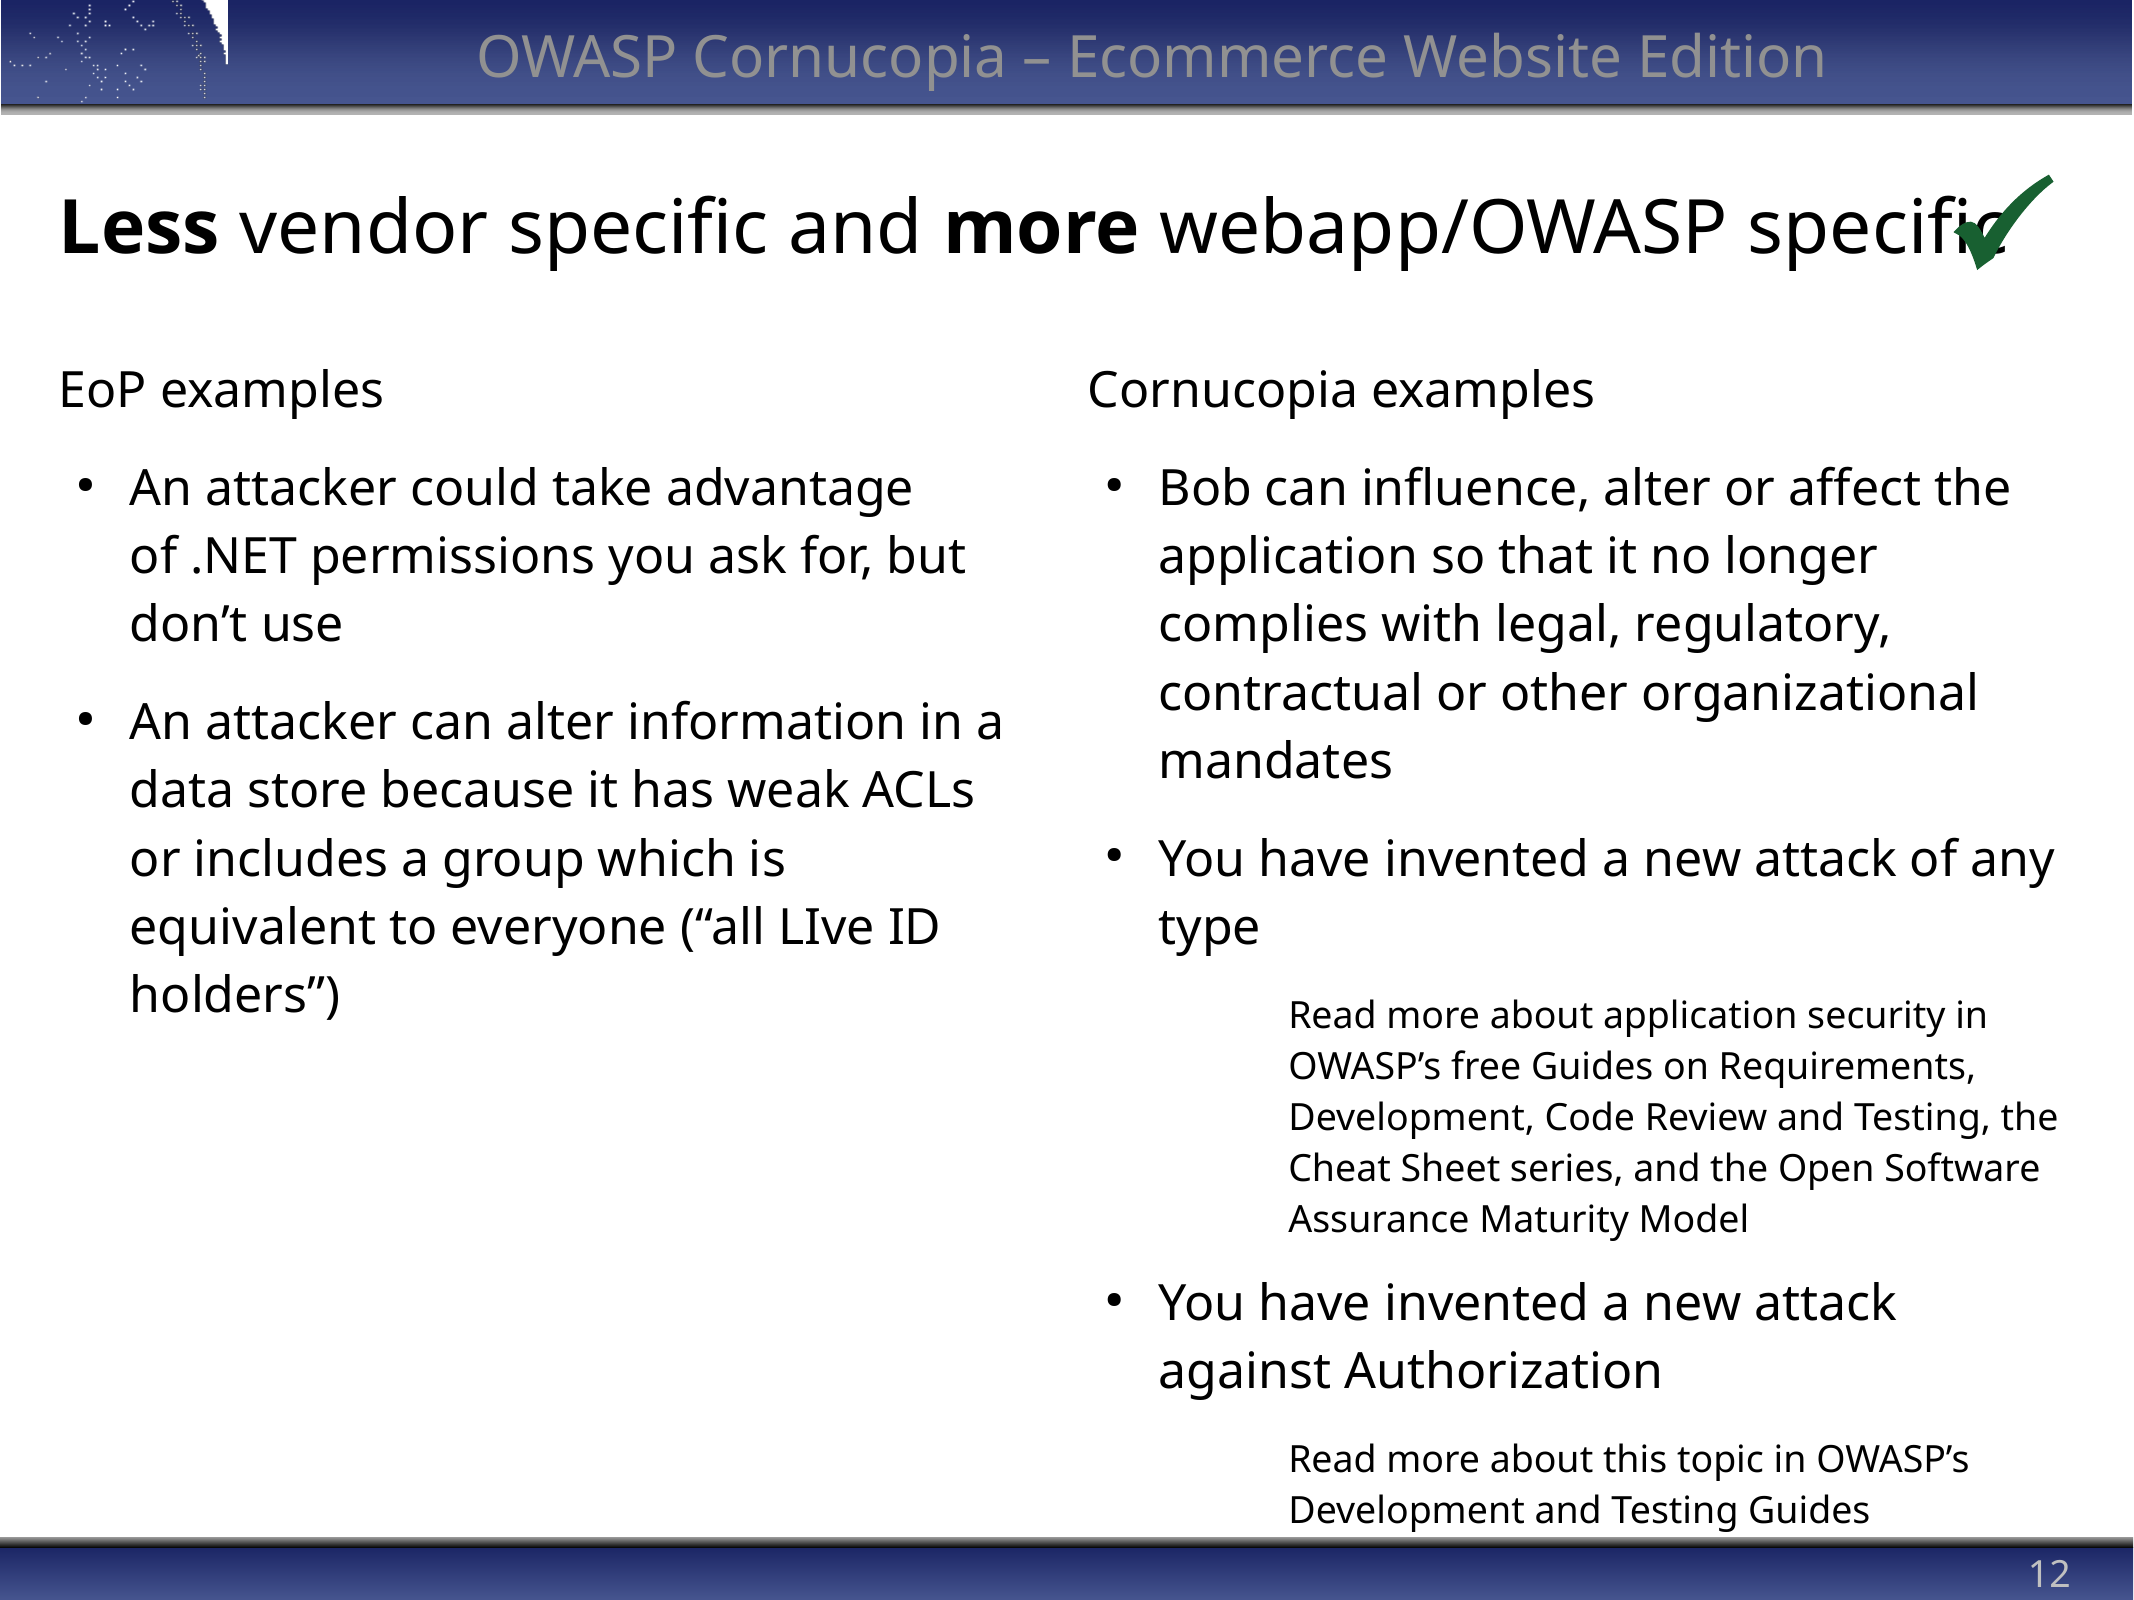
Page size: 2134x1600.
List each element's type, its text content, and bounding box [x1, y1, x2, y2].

list ü [1730, 177, 2061, 325]
list EoP examples An attacker could take advantage of .NET permissions you ask for, but don’t use An attacker can alter information in a data store because it has weak ACLs or includes a group which is equivalent to everyone (“all LIve ID holders”) [58, 354, 1039, 1536]
list Cornucopia examples Bob can influence, alter or affect the application so that it no longer complies with legal, regulatory, contractual or other organizational mandates You have invented a new attack of any type Read more about application security in OWASP’s free Guides on Requirements, Development, Code Review and Testing, the Cheat Sheet series, and the Open Software Assurance Maturity Model You have invented a new attack against Authorization Read more about this topic in OWASP’s Development and Testing Guides [1087, 354, 2068, 1536]
title Less vendor specific and more webapp/OWASP specific [58, 124, 2126, 325]
